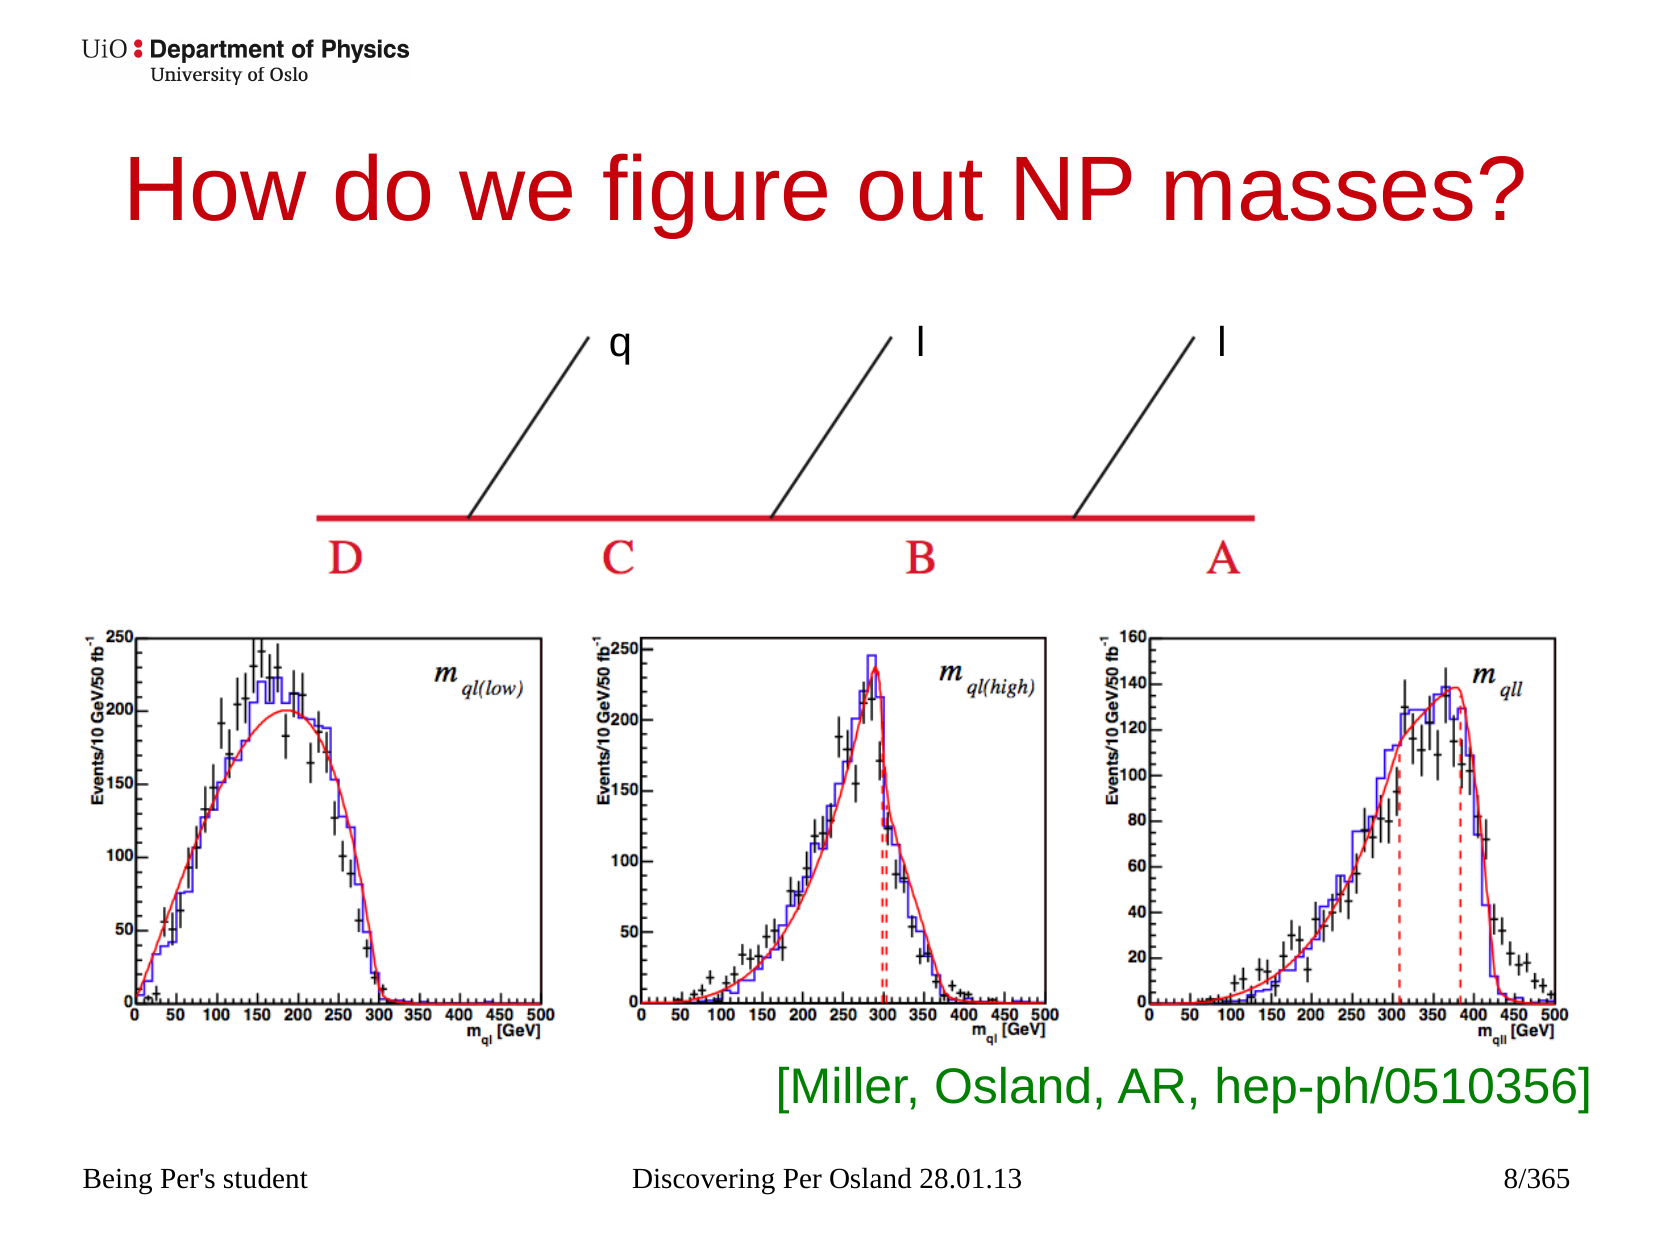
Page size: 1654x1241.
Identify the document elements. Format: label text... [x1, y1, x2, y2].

text_box [1208, 311, 1252, 387]
text_box q [594, 311, 632, 374]
text_box [600, 311, 644, 387]
text_box l [1202, 311, 1240, 374]
text_box [907, 311, 951, 387]
title How do we figure out NP masses? [82, 84, 1571, 292]
picture [80, 37, 413, 86]
text_box l [901, 311, 939, 374]
picture [70, 288, 1613, 1068]
text_box [Miller, Osland, AR, hep-ph/0510356] [760, 1046, 1608, 1122]
